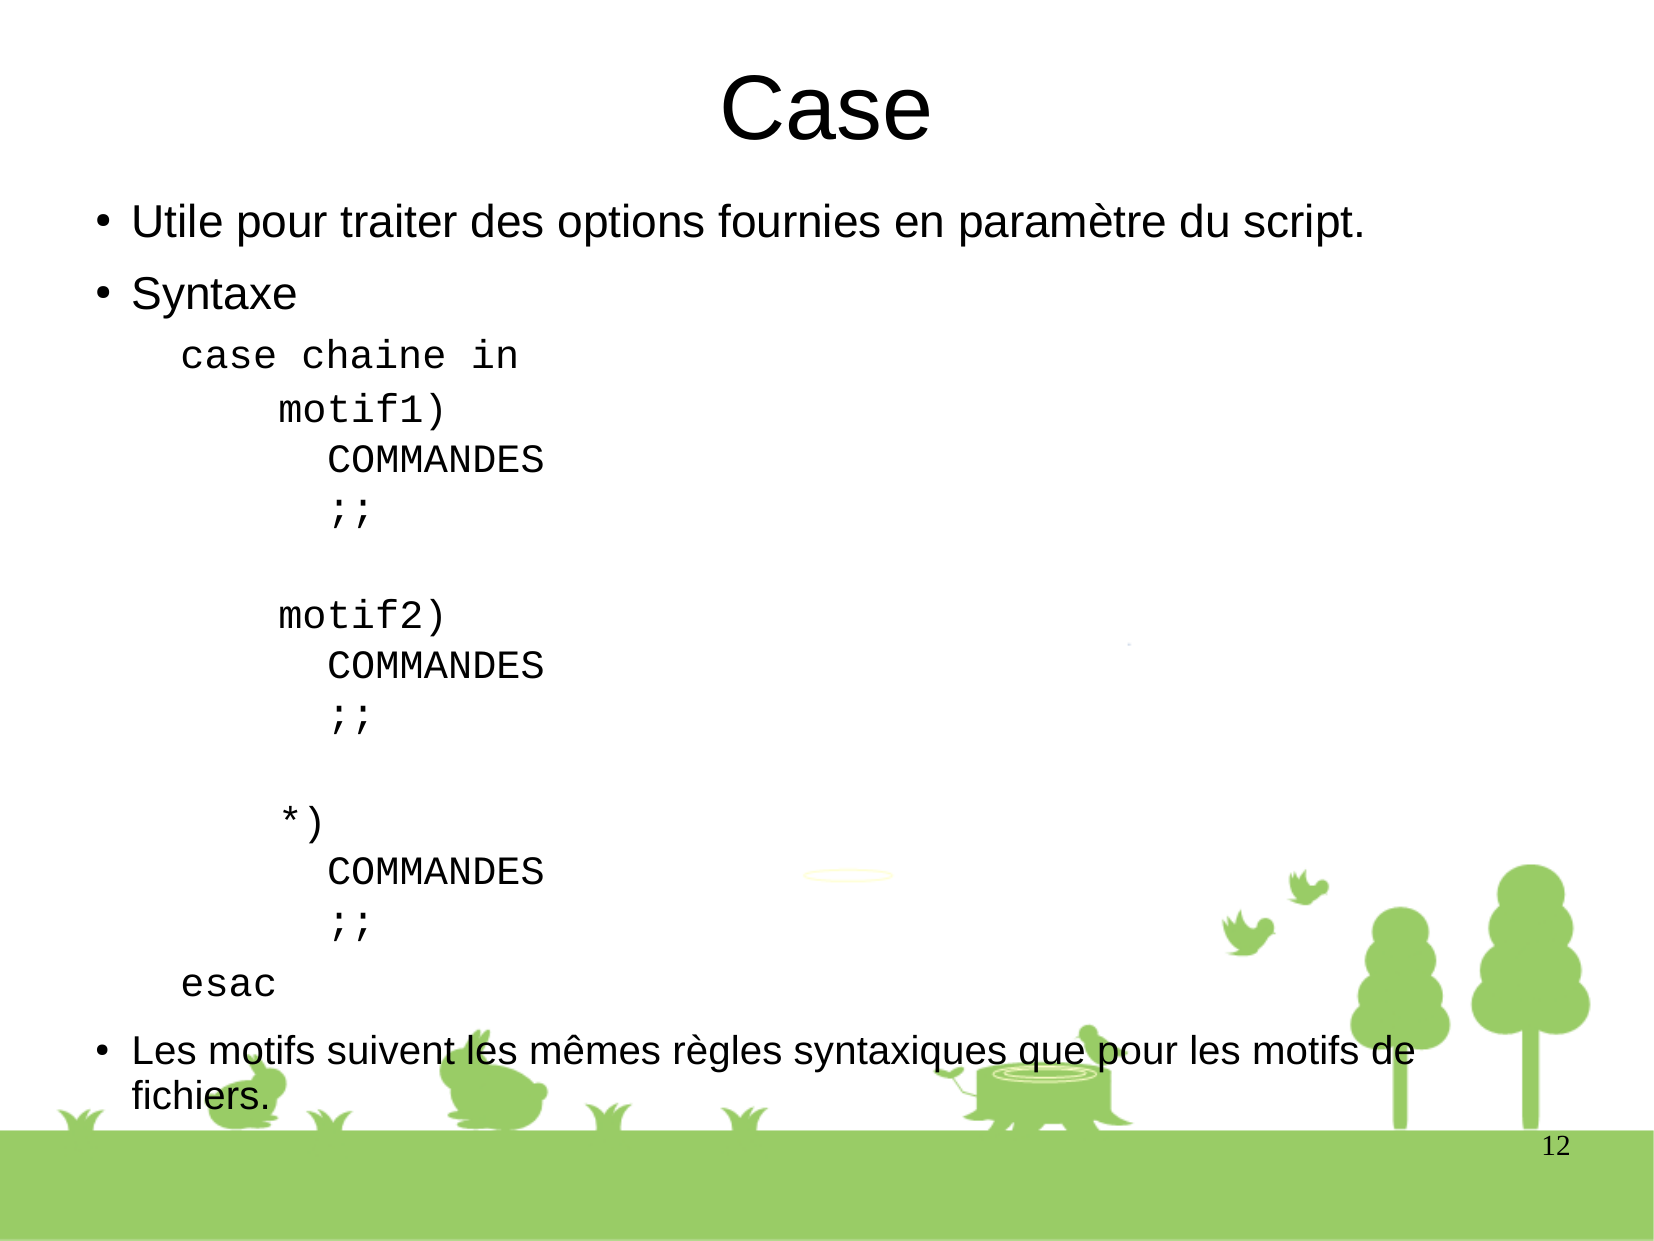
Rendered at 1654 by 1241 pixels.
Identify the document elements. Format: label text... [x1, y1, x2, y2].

list Utile pour traiter des options fournies en paramètre du script. Syntaxe case chaine in motif1) COMMANDES ;; motif2) COMMANDES ;; *) COMMANDES ;; esac Les motifs suivent les mêmes règles syntaxiques que pour les motifs de fichiers. [82, 195, 1538, 1123]
picture [0, 0, 1654, 1241]
title Case [82, 49, 1571, 166]
